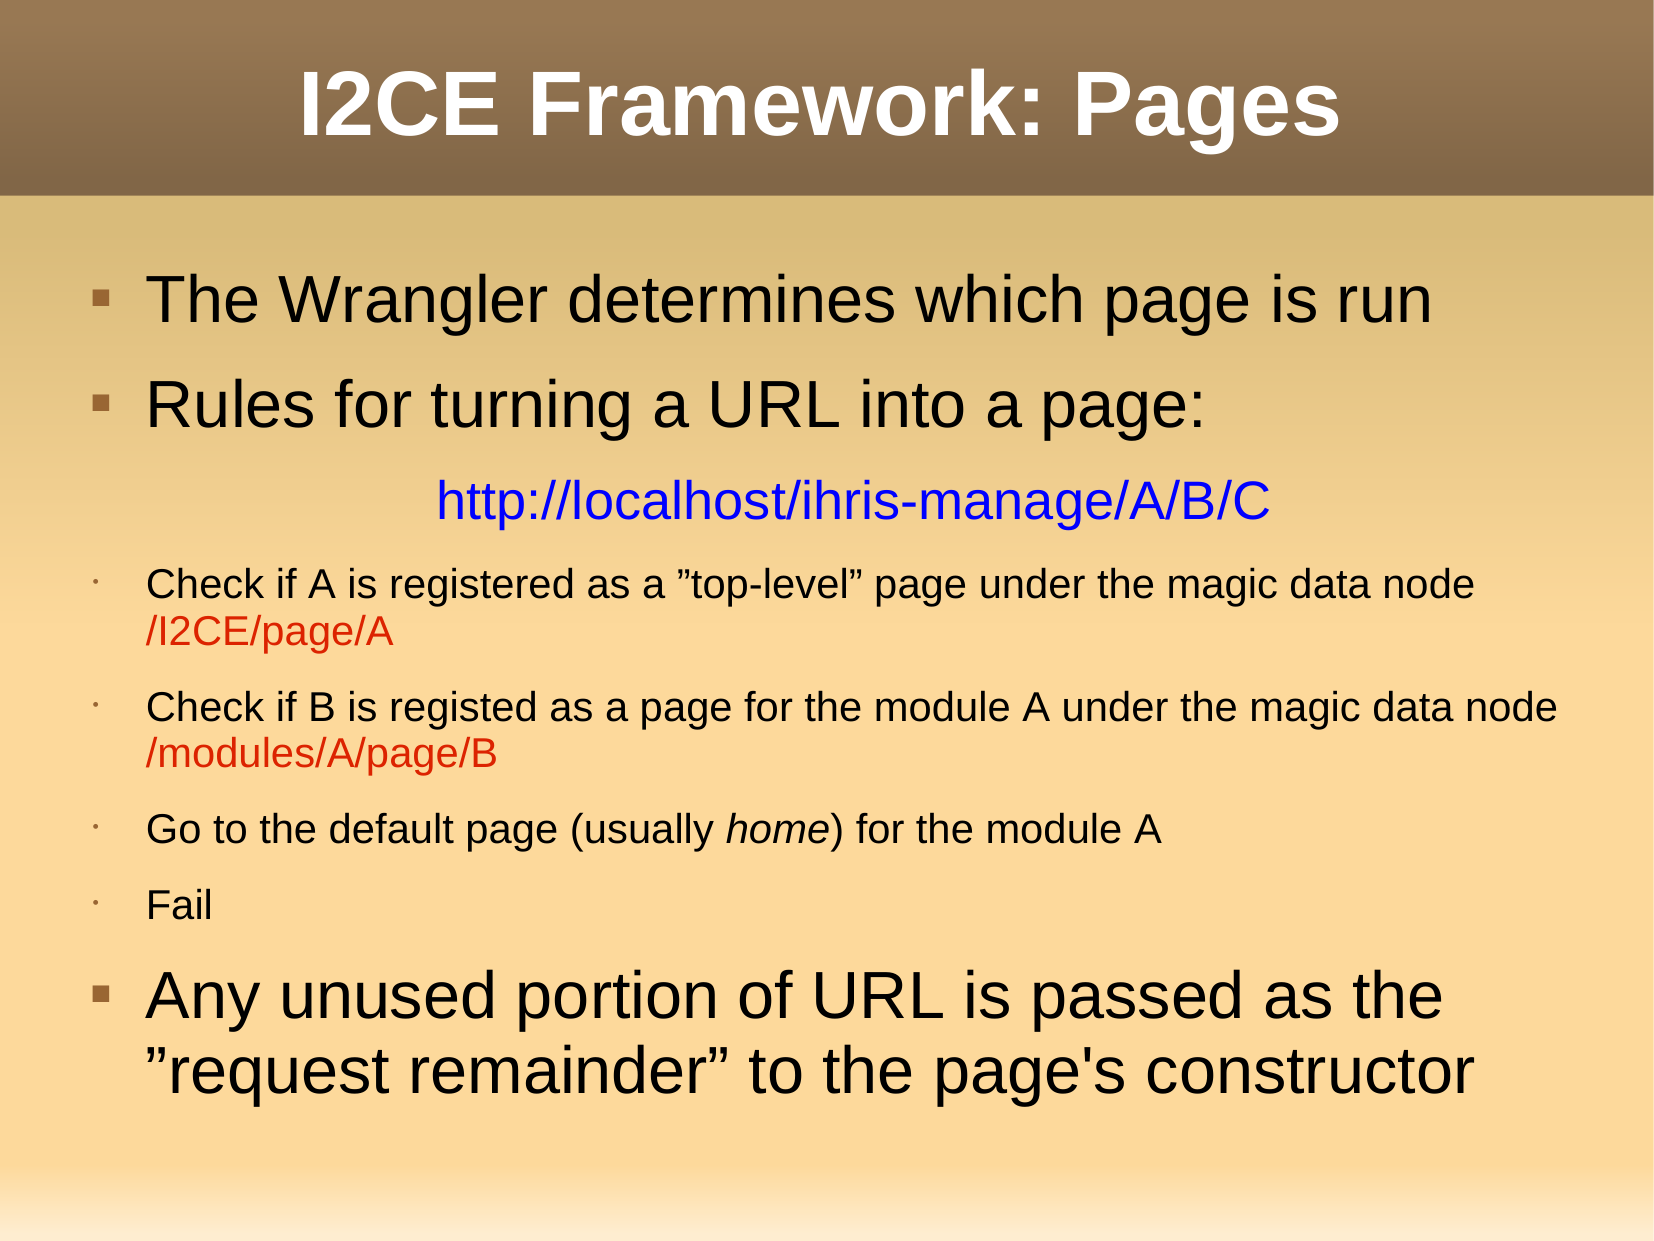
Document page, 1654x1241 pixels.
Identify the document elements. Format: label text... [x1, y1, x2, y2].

picture [0, 0, 1654, 1241]
title I2CE Framework: Pages [76, 0, 1565, 208]
list The Wrangler determines which page is run Rules for turning a URL into a page: http://localhost/ihris-manage/A/B/C Check if A is registered as a ”top-level” page under the magic data node /I2CE/page/A Check if B is registed as a page for the module A under the magic data node /modules/A/page/B Go to the default page (usually home) for the module A Fail Any unused portion of URL is passed as the ”request remainder” to the page's constructor [75, 262, 1564, 1108]
